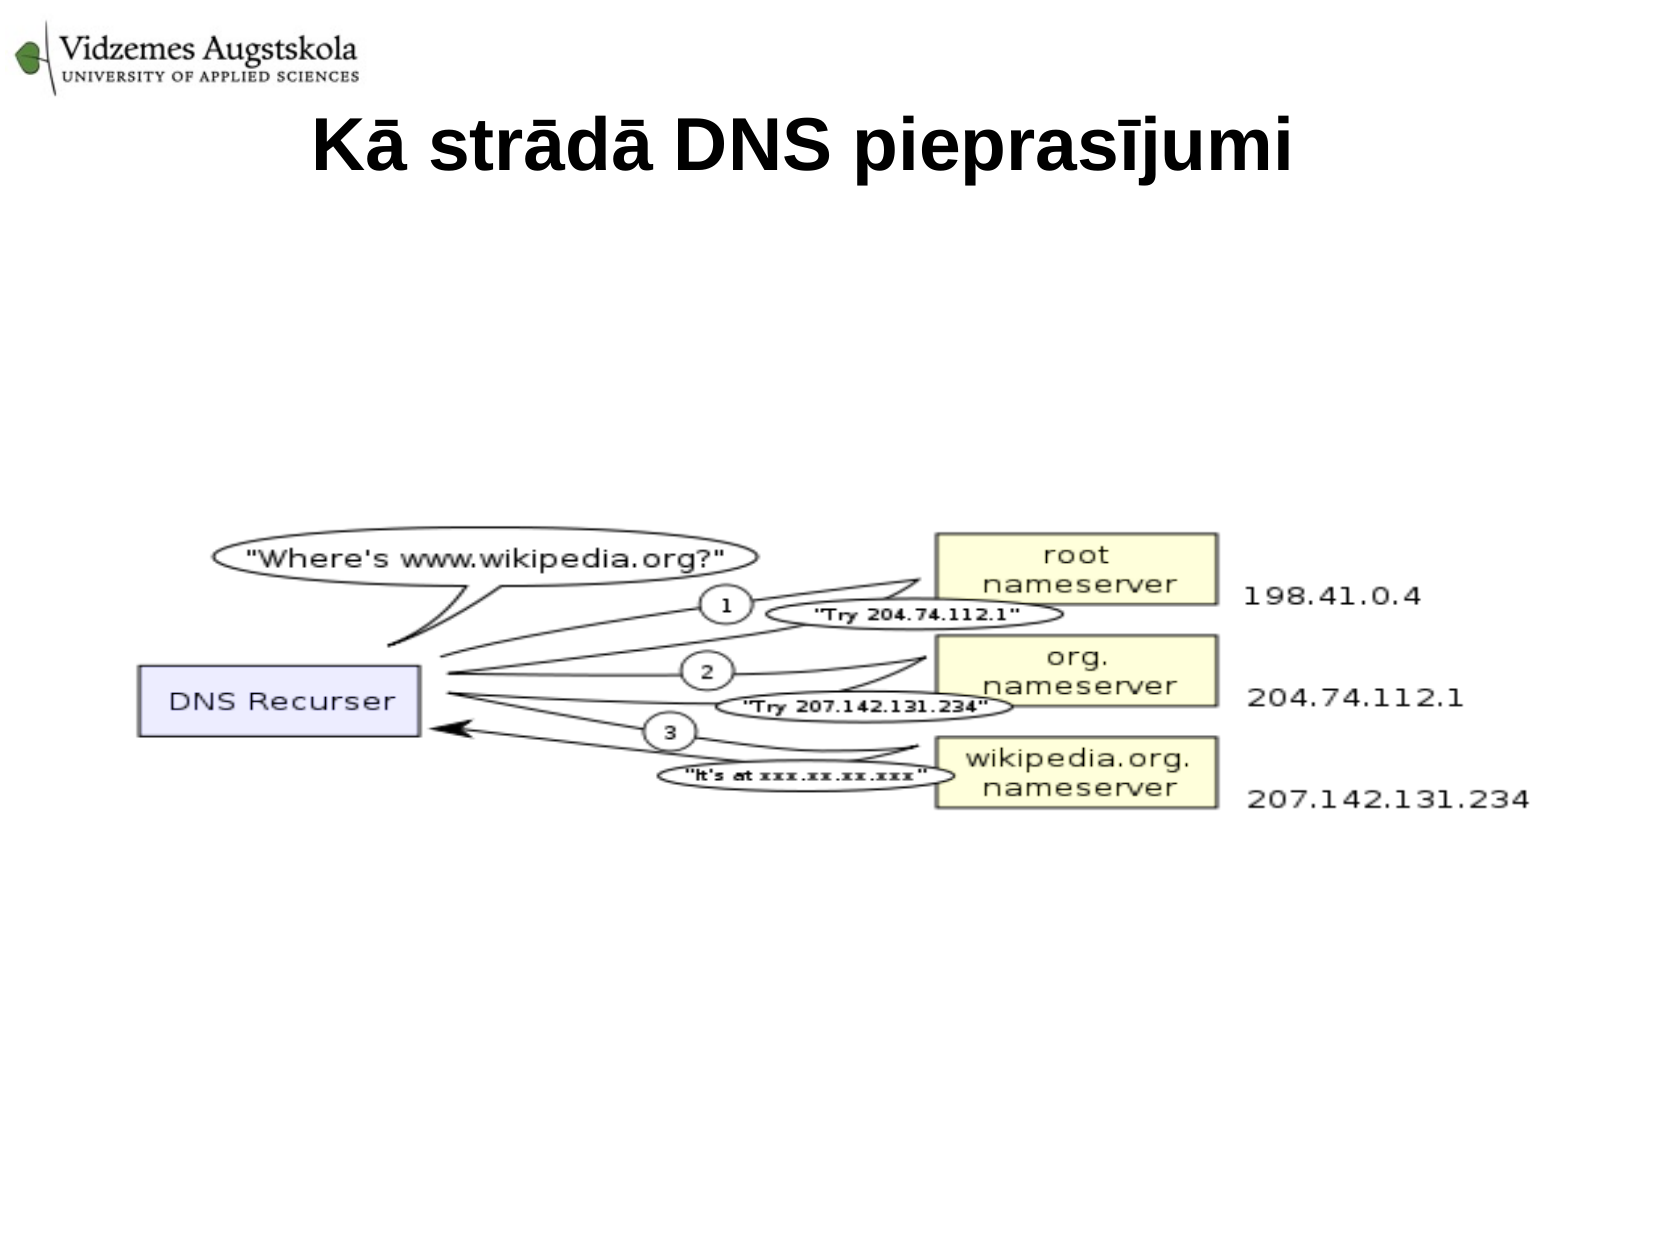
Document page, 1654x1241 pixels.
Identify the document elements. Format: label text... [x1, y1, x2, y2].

title Kā strādā DNS pieprasījumi [94, 96, 1512, 195]
picture [5, 2, 368, 113]
picture [82, 407, 1569, 936]
